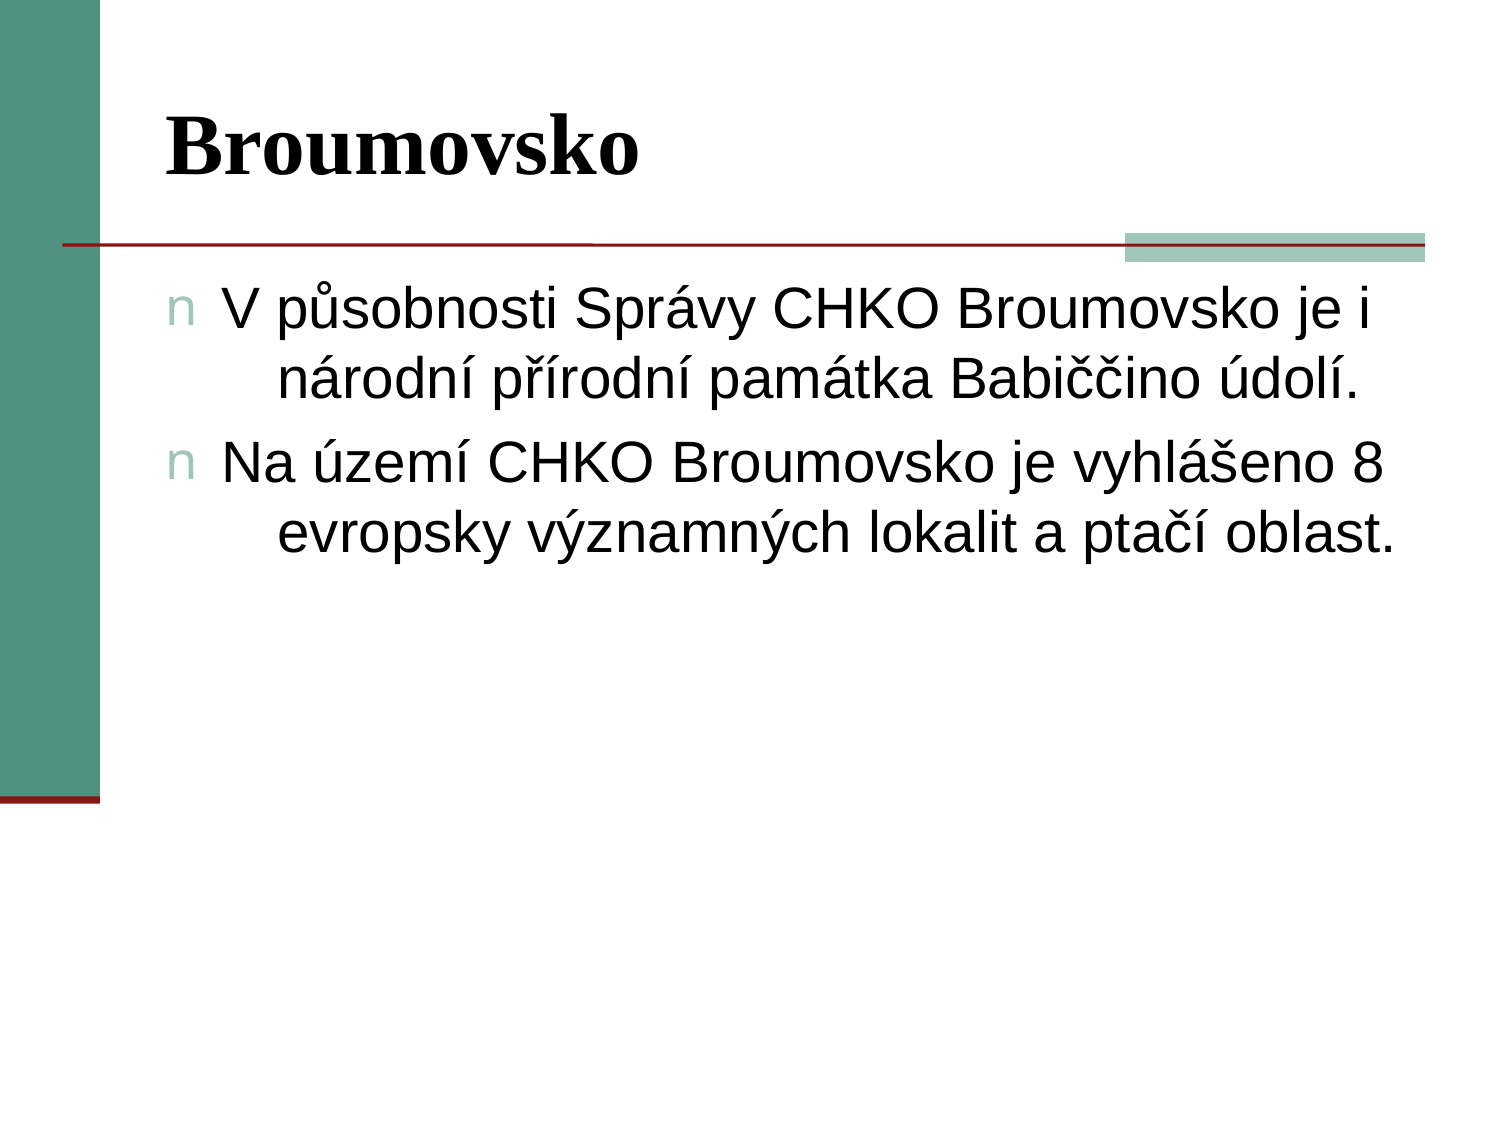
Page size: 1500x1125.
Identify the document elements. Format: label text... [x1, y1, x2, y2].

title Broumovsko [150, 45, 1426, 234]
list V působnosti Správy CHKO Broumovsko je i národní přírodní památka Babiččino údolí. Na území CHKO Broumovsko je vyhlášeno 8 evropsky významných lokalit a ptačí oblast. [150, 262, 1426, 1006]
